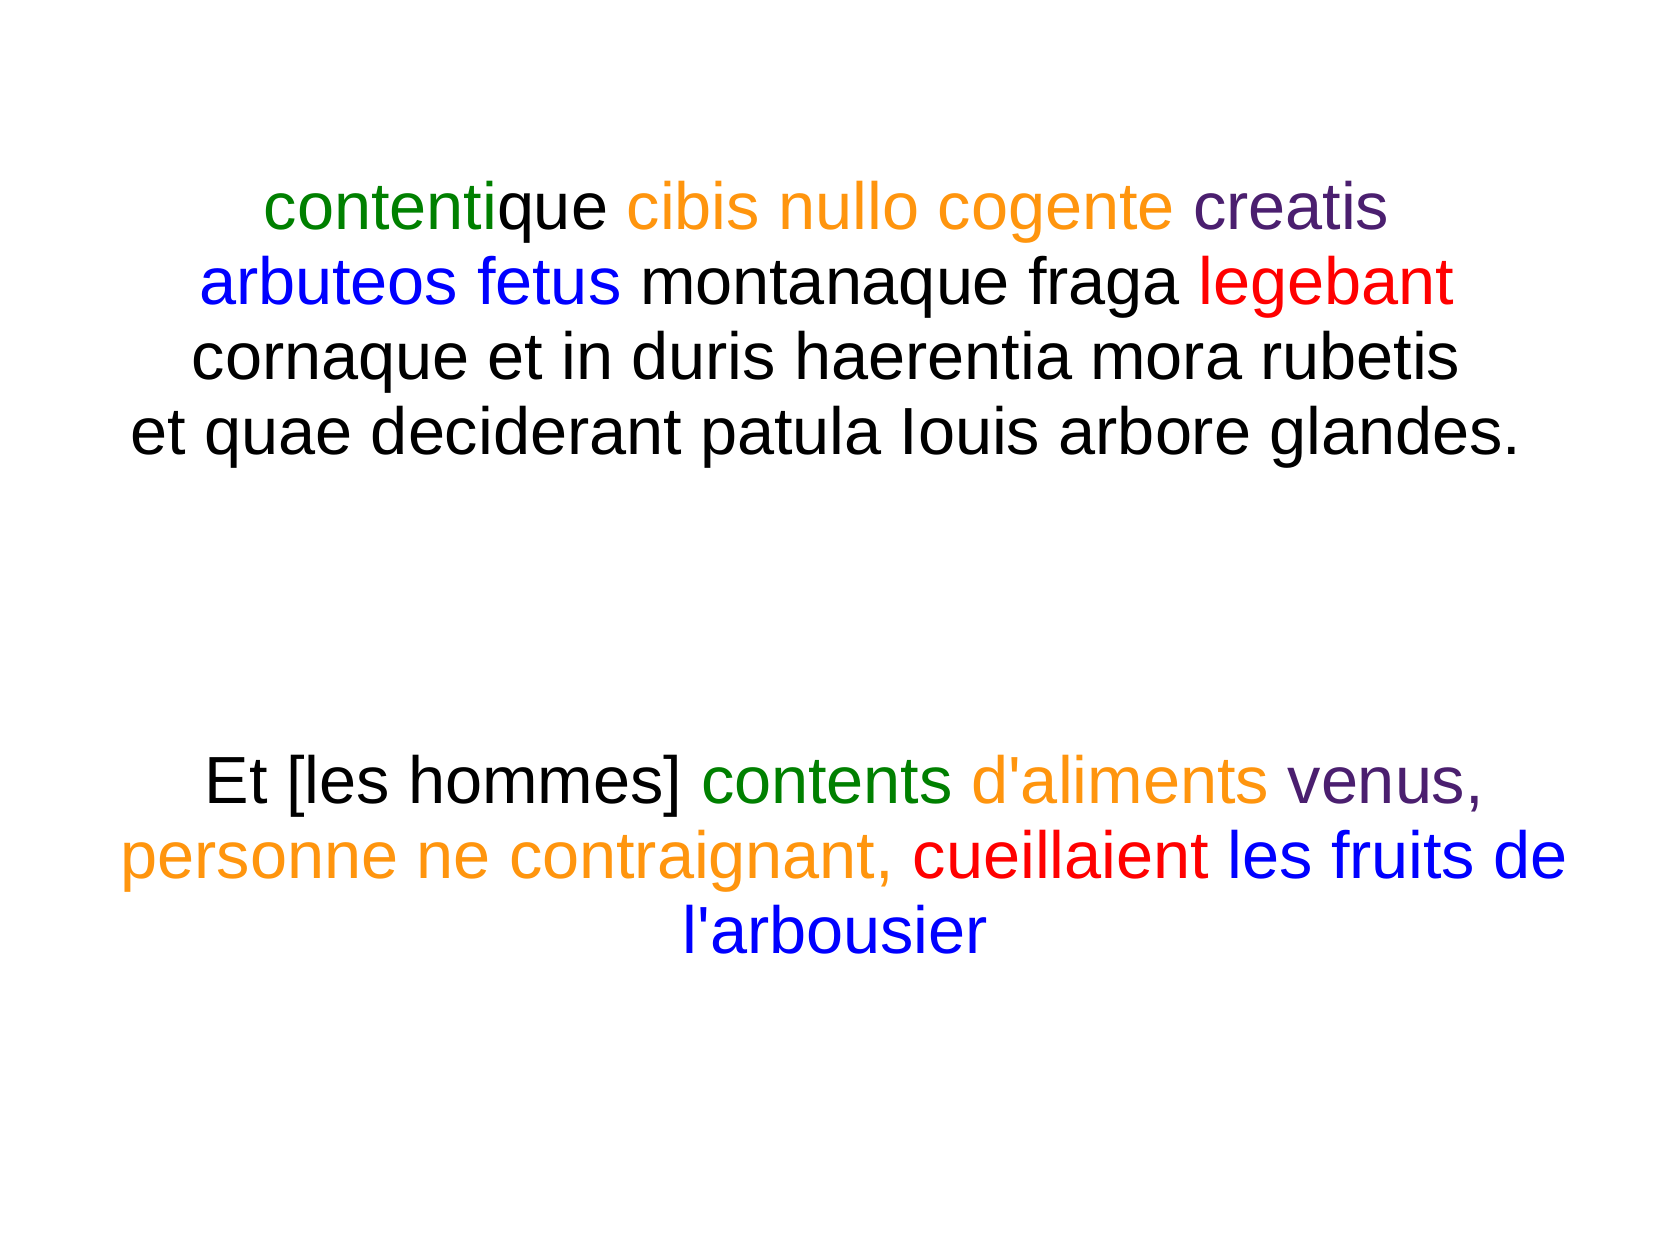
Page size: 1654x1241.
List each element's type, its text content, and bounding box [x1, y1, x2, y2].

subtitle Et [les hommes] contents d'aliments venus, personne ne contraignant, cueillaient les fruits de l'arbousier [82, 602, 1571, 1109]
title contentique cibis nullo cogente creatis arbuteos fetus montanaque fraga legebant cornaque et in duris haerentia mora rubetis et quae deciderant patula Iouis arbore glandes. [47, 35, 1607, 603]
